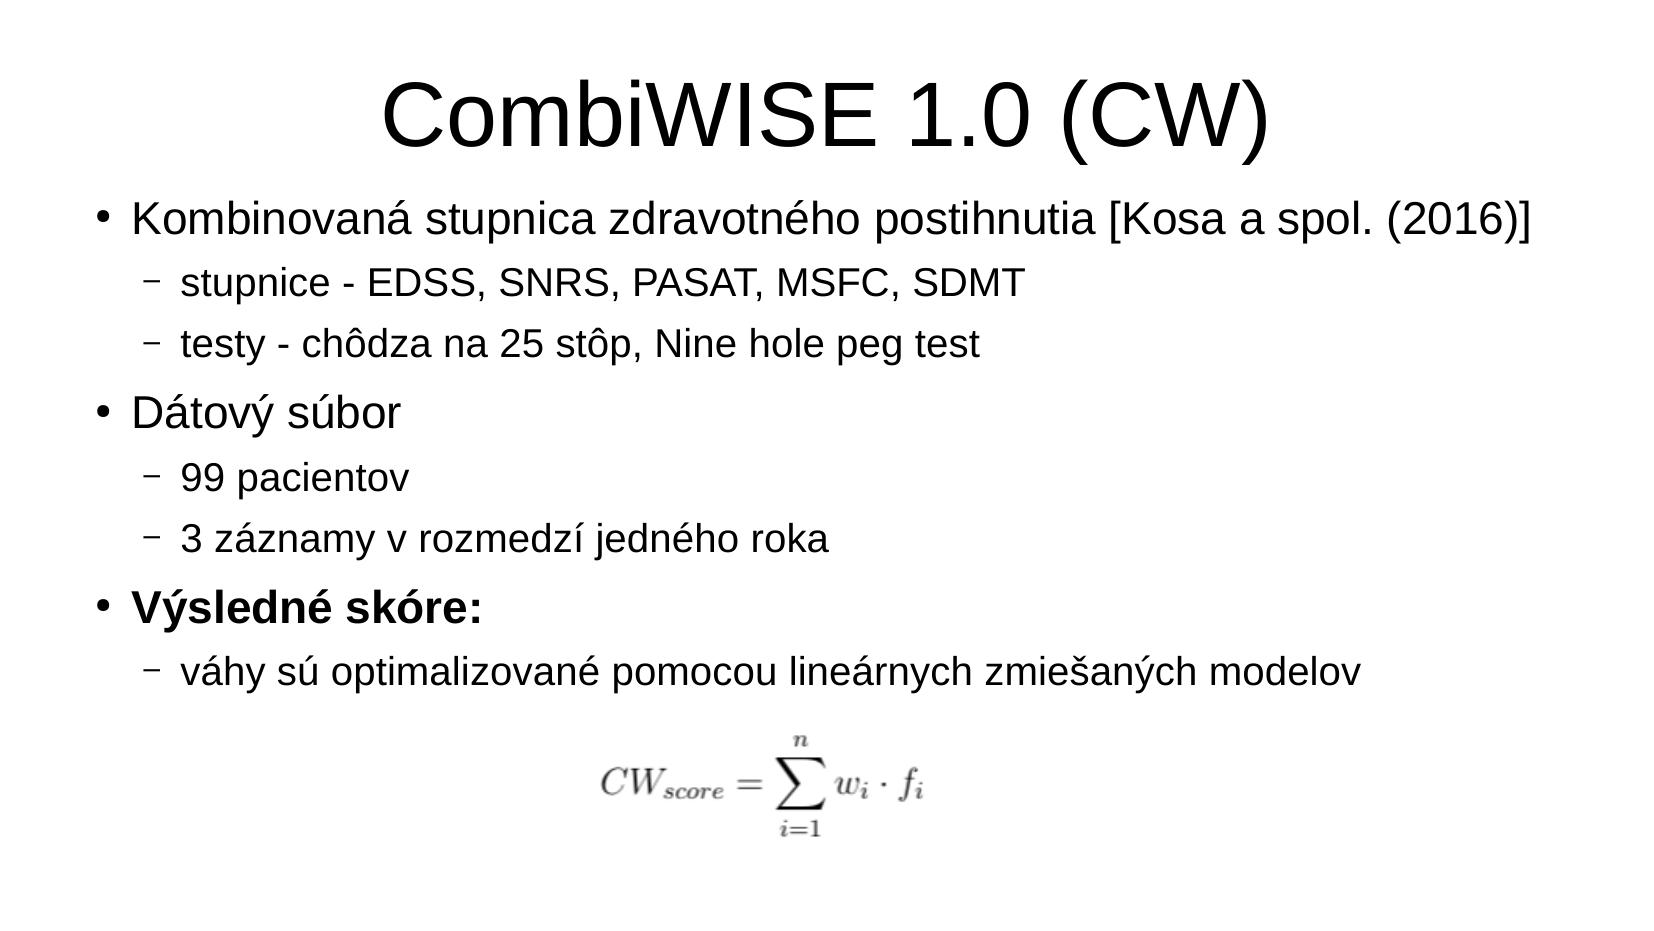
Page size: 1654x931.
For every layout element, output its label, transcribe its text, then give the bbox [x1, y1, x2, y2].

picture [555, 723, 995, 851]
list Kombinovaná stupnica zdravotného postihnutia [Kosa a spol. (2016)] stupnice - EDSS, SNRS, PASAT, MSFC, SDMT testy - chôdza na 25 stôp, Nine hole peg test Dátový súbor 99 pacientov 3 záznamy v rozmedzí jedného roka Výsledné skóre: váhy sú optimalizované pomocou lineárnych zmiešaných modelov [82, 192, 1571, 732]
title CombiWISE 1.0 (CW) [82, 37, 1571, 192]
